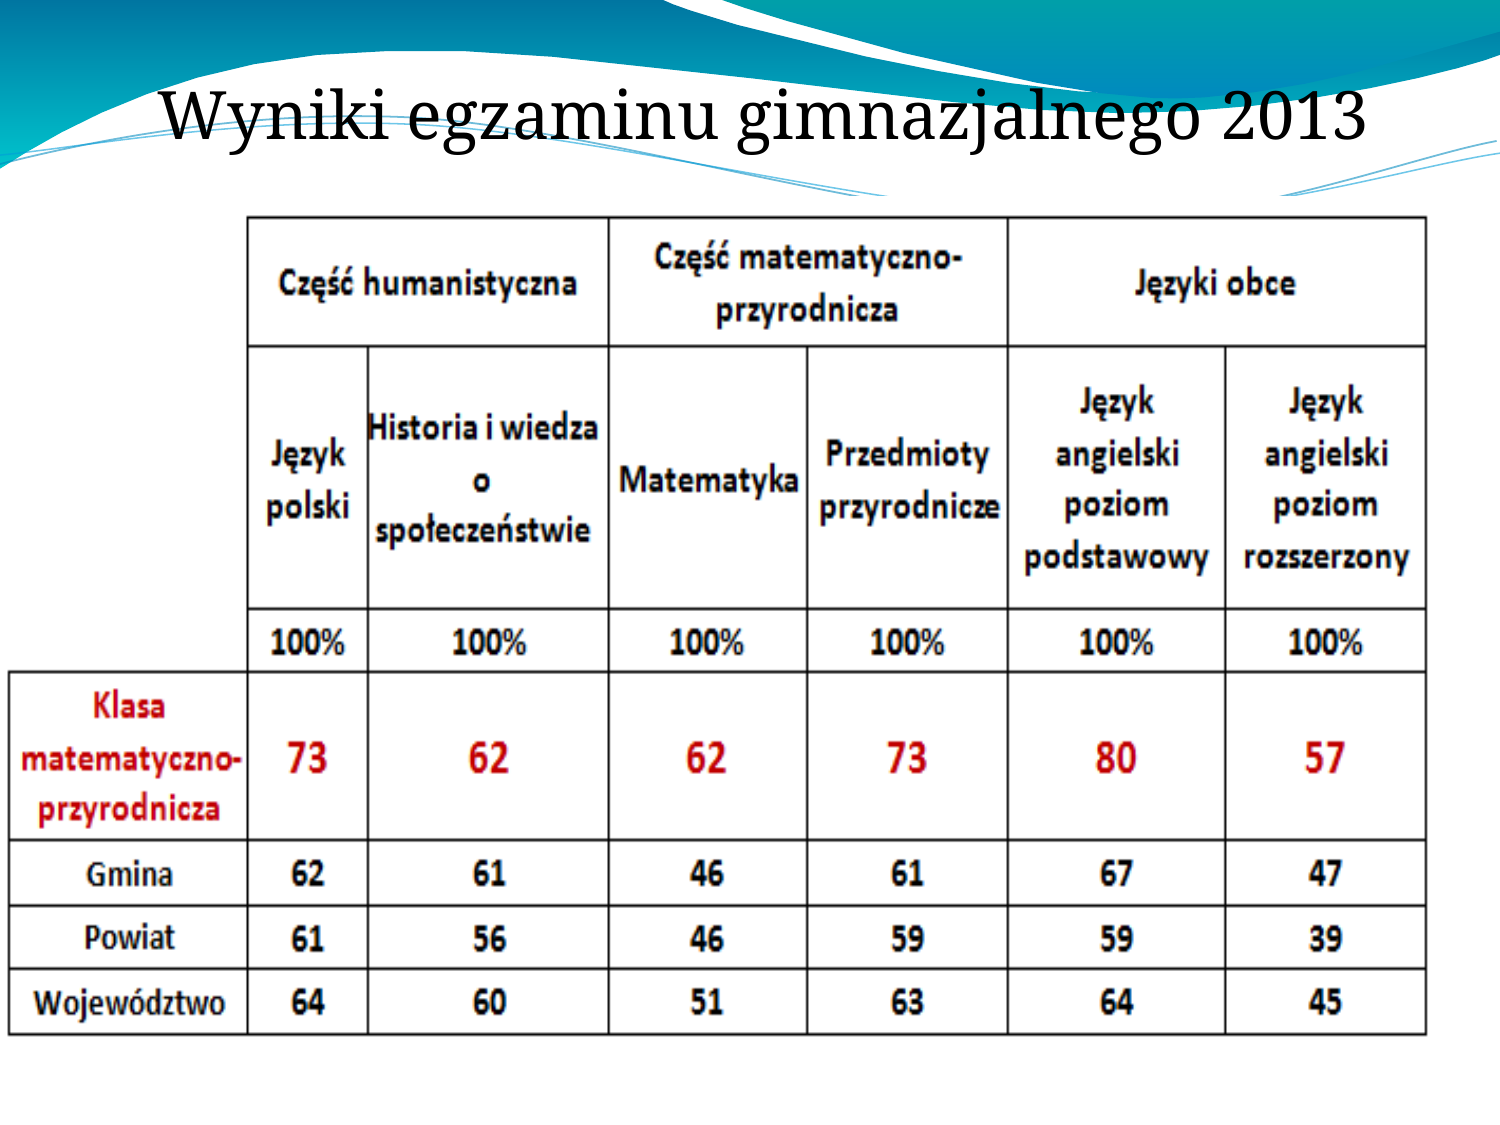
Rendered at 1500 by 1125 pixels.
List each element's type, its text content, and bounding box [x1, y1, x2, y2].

title Wyniki egzaminu gimnazjalnego 2013 [88, 19, 1439, 207]
picture [0, 196, 1436, 1047]
